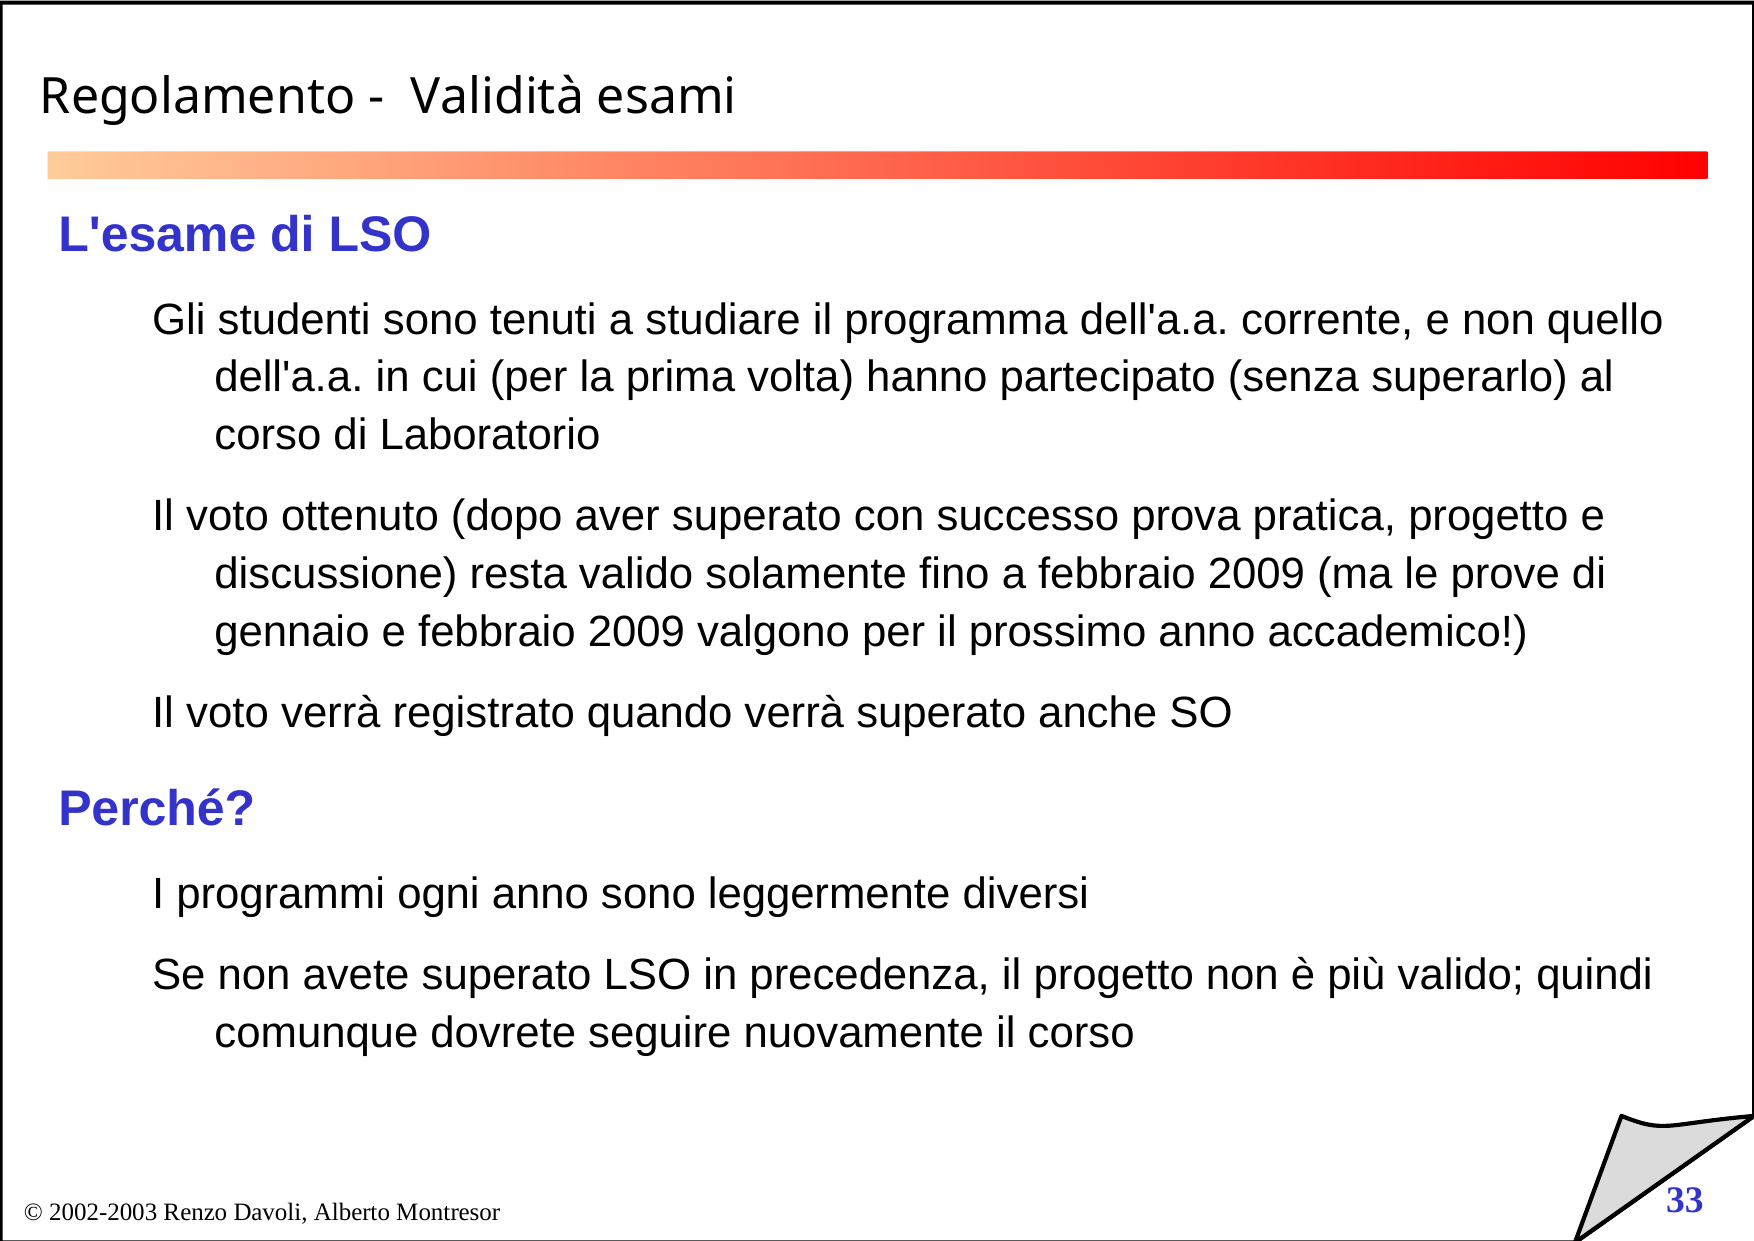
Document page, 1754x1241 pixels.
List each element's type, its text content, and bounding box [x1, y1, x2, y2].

title Regolamento - Validità esami [40, 48, 1714, 144]
list L'esame di LSO Gli studenti sono tenuti a studiare il programma dell'a.a. corrente, e non quello dell'a.a. in cui (per la prima volta) hanno partecipato (senza superarlo) al corso di Laboratorio Il voto ottenuto (dopo aver superato con successo prova pratica, progetto e discussione) resta valido solamente fino a febbraio 2009 (ma le prove di gennaio e febbraio 2009 valgono per il prossimo anno accademico!) Il voto verrà registrato quando verrà superato anche SO Perché? I programmi ogni anno sono leggermente diversi Se non avete superato LSO in precedenza, il progetto non è più valido; quindi comunque dovrete seguire nuovamente il corso [58, 206, 1696, 1154]
